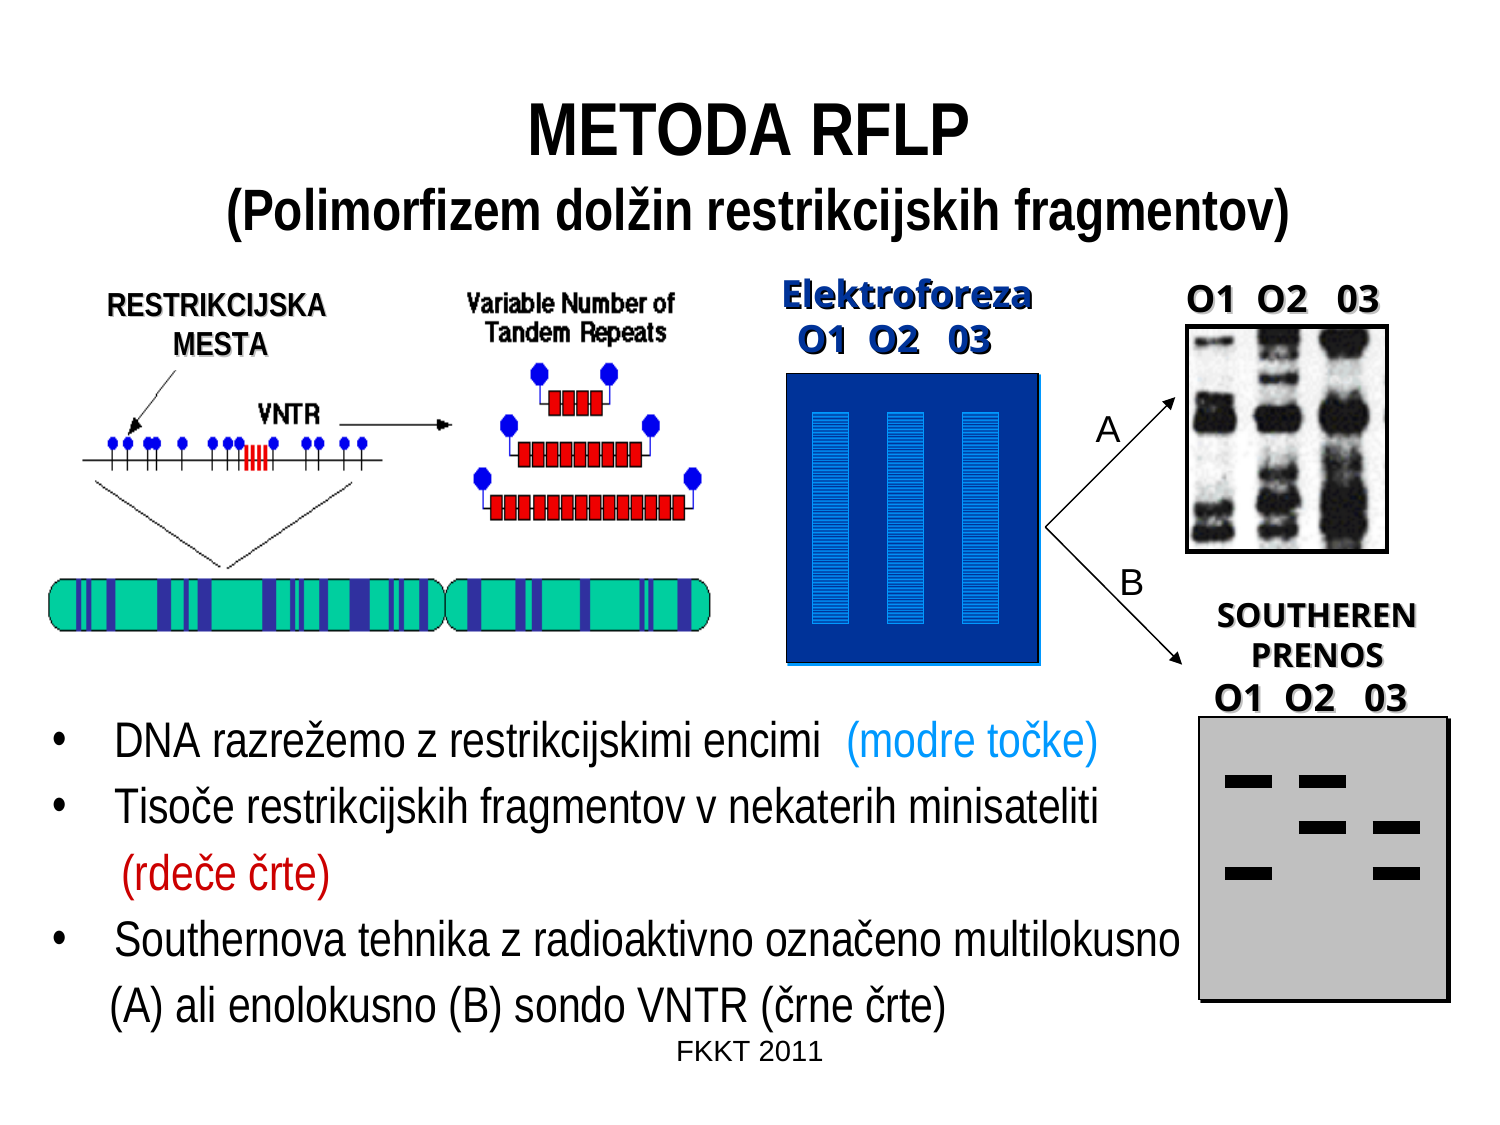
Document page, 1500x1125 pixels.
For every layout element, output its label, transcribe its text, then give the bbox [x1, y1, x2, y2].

chart [1189, 329, 1385, 549]
text_box DNA razrežemo z restrikcijskimi encimi (modre točke) Tisoče restrikcijskih fragmentov v nekaterih minisateliti (rdeče črte) Southernova tehnika z radioaktivno označeno multilokusno (A) ali enolokusno (B) sondo VNTR (črne črte) [37, 699, 1288, 1041]
text_box RESTRIKCIJSKA MESTA [37, 274, 397, 371]
chart [37, 262, 751, 672]
title METODA RFLP (Polimorfizem dolžin restrikcijskih fragmentov) [64, 0, 1453, 250]
text_box [786, 373, 1039, 663]
text_box FKKT 2011 [512, 1041, 988, 1103]
text_box B [1104, 550, 1160, 612]
text_box A [1080, 397, 1136, 458]
text_box [1198, 727, 1448, 1000]
text_box Elektroforeza O1 O2 03 [762, 262, 1052, 368]
text_box O1 O2 03 [1170, 267, 1395, 328]
text_box SOUTHEREN PRENOS O1 O2 03 [1163, 586, 1471, 727]
